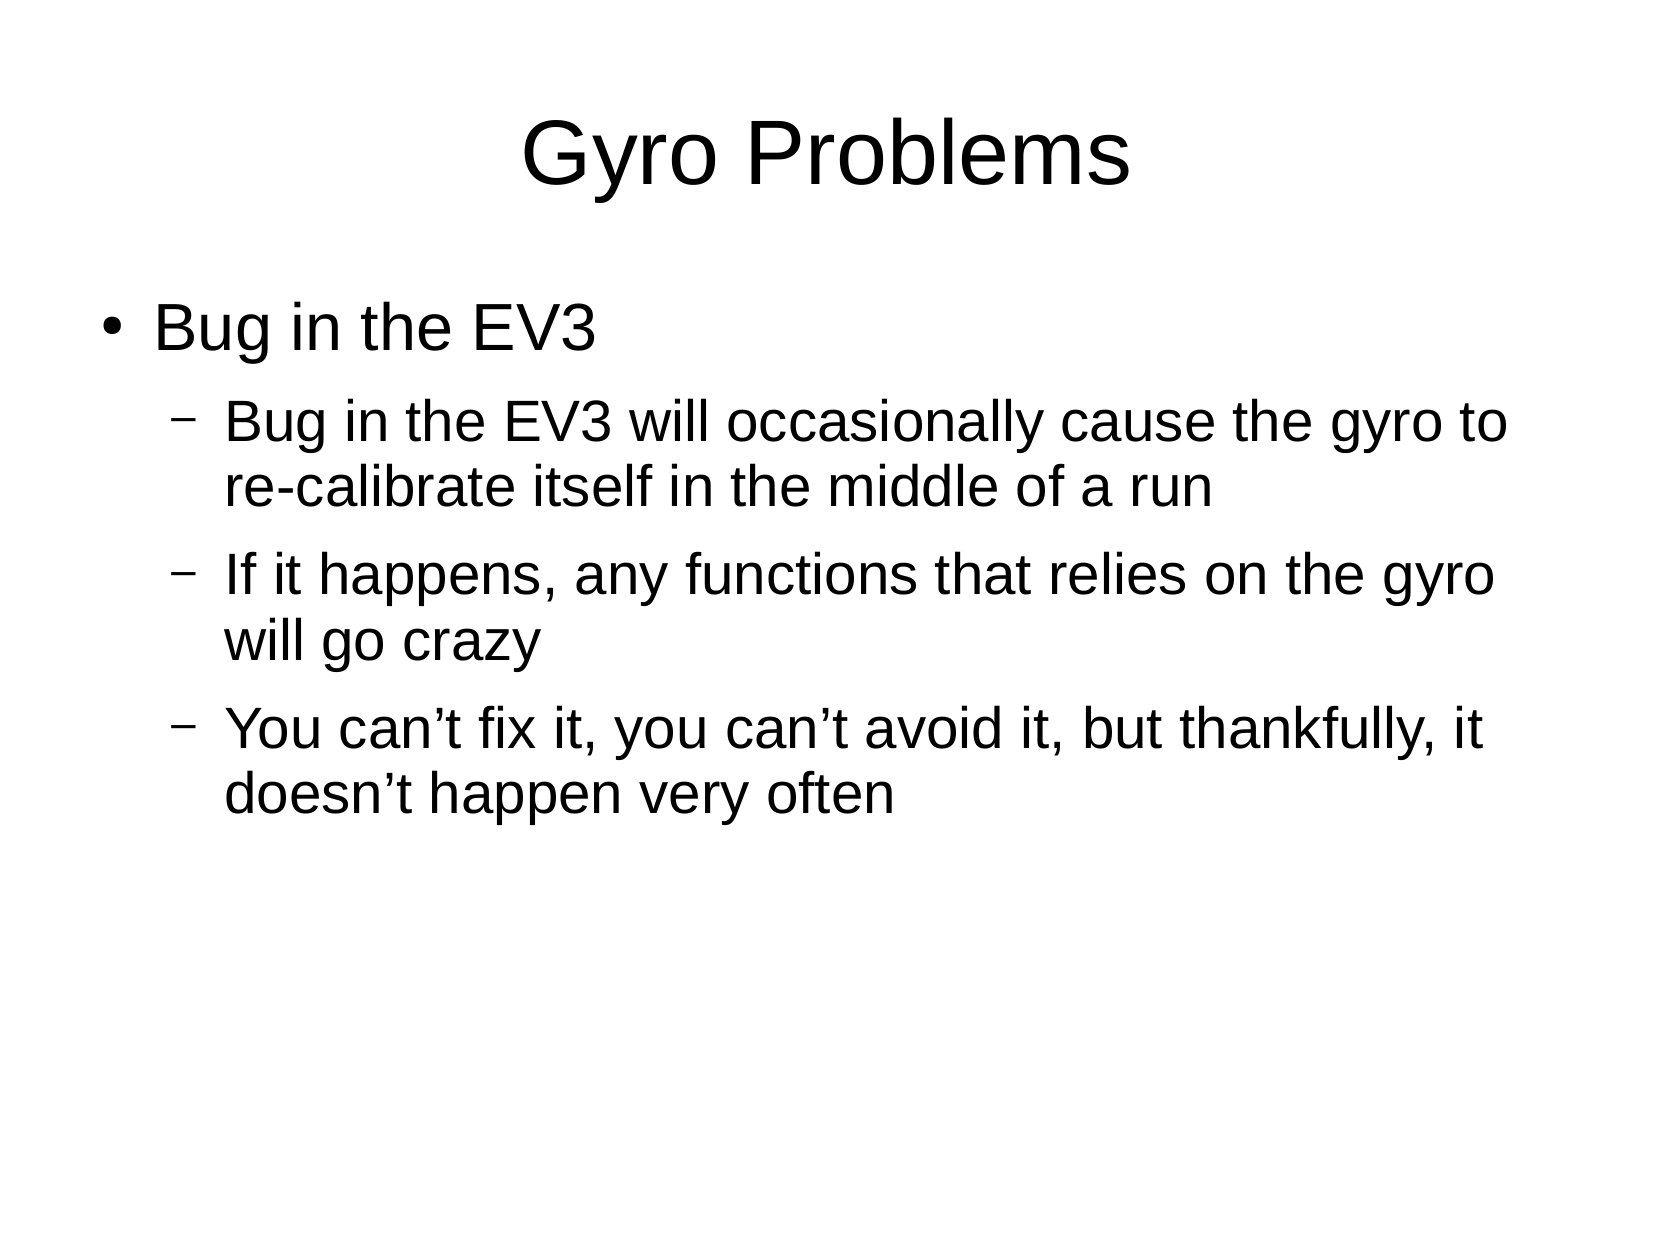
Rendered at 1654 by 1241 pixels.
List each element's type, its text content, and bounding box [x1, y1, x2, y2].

title Gyro Problems [82, 49, 1571, 257]
list Bug in the EV3 Bug in the EV3 will occasionally cause the gyro to re-calibrate itself in the middle of a run If it happens, any functions that relies on the gyro will go crazy You can’t fix it, you can’t avoid it, but thankfully, it doesn’t happen very often [82, 290, 1571, 1010]
